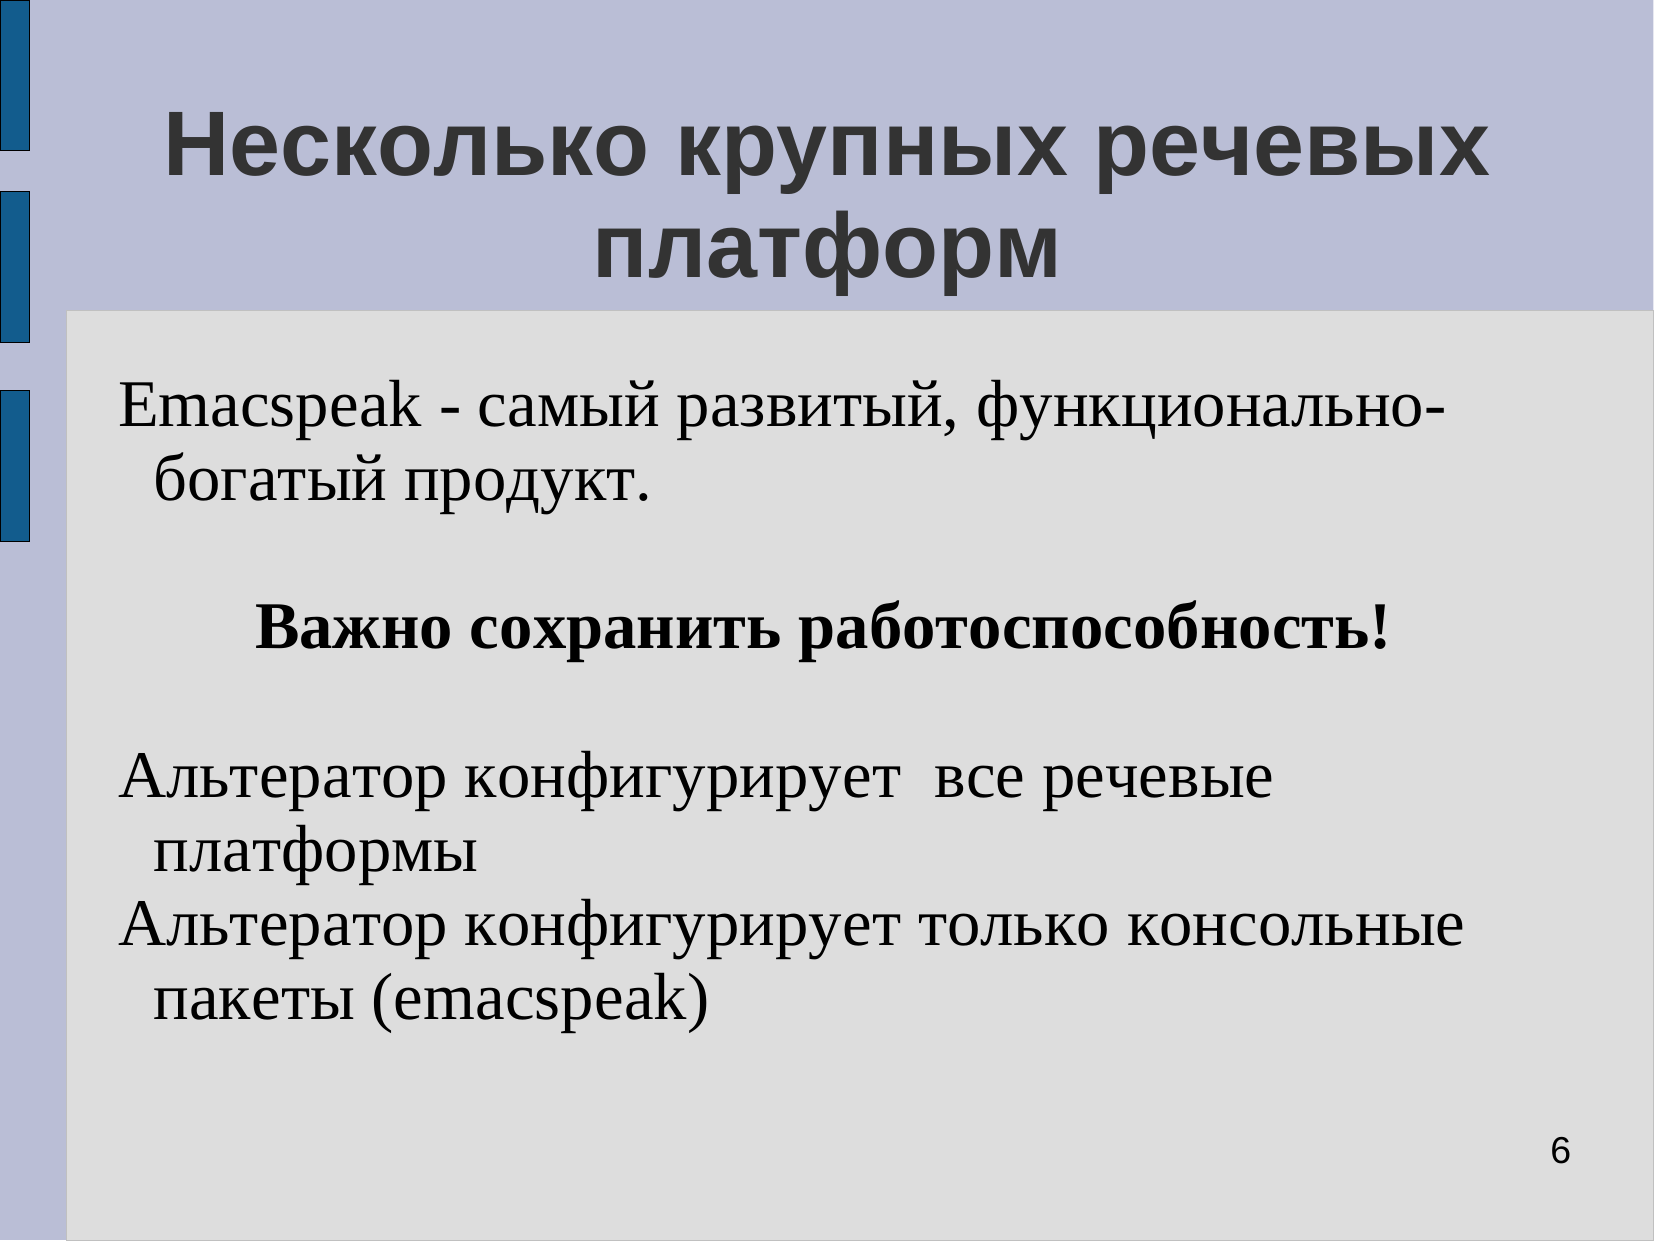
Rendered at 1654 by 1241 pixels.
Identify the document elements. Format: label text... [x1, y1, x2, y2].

text_box 6 [1535, 1122, 1605, 1179]
subtitle Emacspeak - самый развитый, функционально-богатый продукт. Важно сохранить работоспособность! Альтератор конфигурирует все речевые платформы Альтератор конфигурирует только консольные пакеты (emacspeak) [118, 354, 1531, 1121]
title Несколько крупных речевых платформ [121, 92, 1534, 298]
